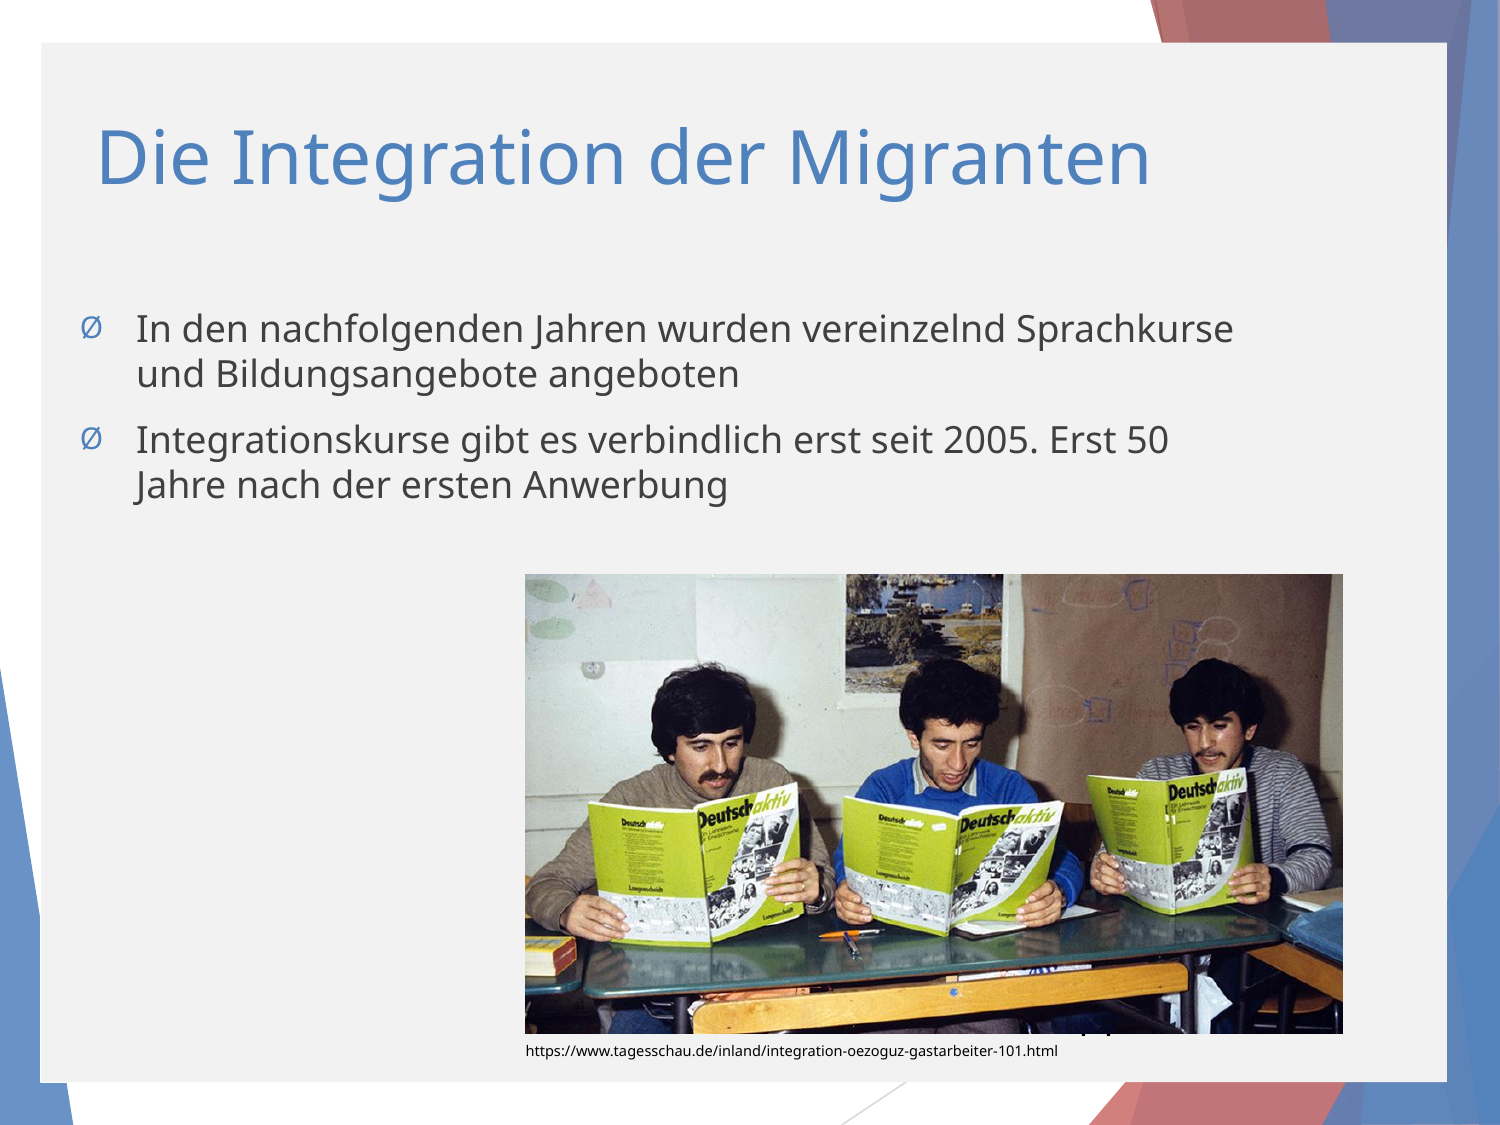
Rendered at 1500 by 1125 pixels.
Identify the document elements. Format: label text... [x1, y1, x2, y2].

title Die Integration der Migranten [80, 101, 1430, 290]
text_box https://www.tagesschau.de/inland/integration-oezoguz-gastarbeiter-101.html [510, 1034, 1358, 1070]
list In den nachfolgenden Jahren wurden vereinzelnd Sprachkurse und Bildungsangebote angeboten Integrationskurse gibt es verbindlich erst seit 2005. Erst 50 Jahre nach der ersten Anwerbung [64, 297, 1278, 965]
picture [525, 574, 1343, 1034]
